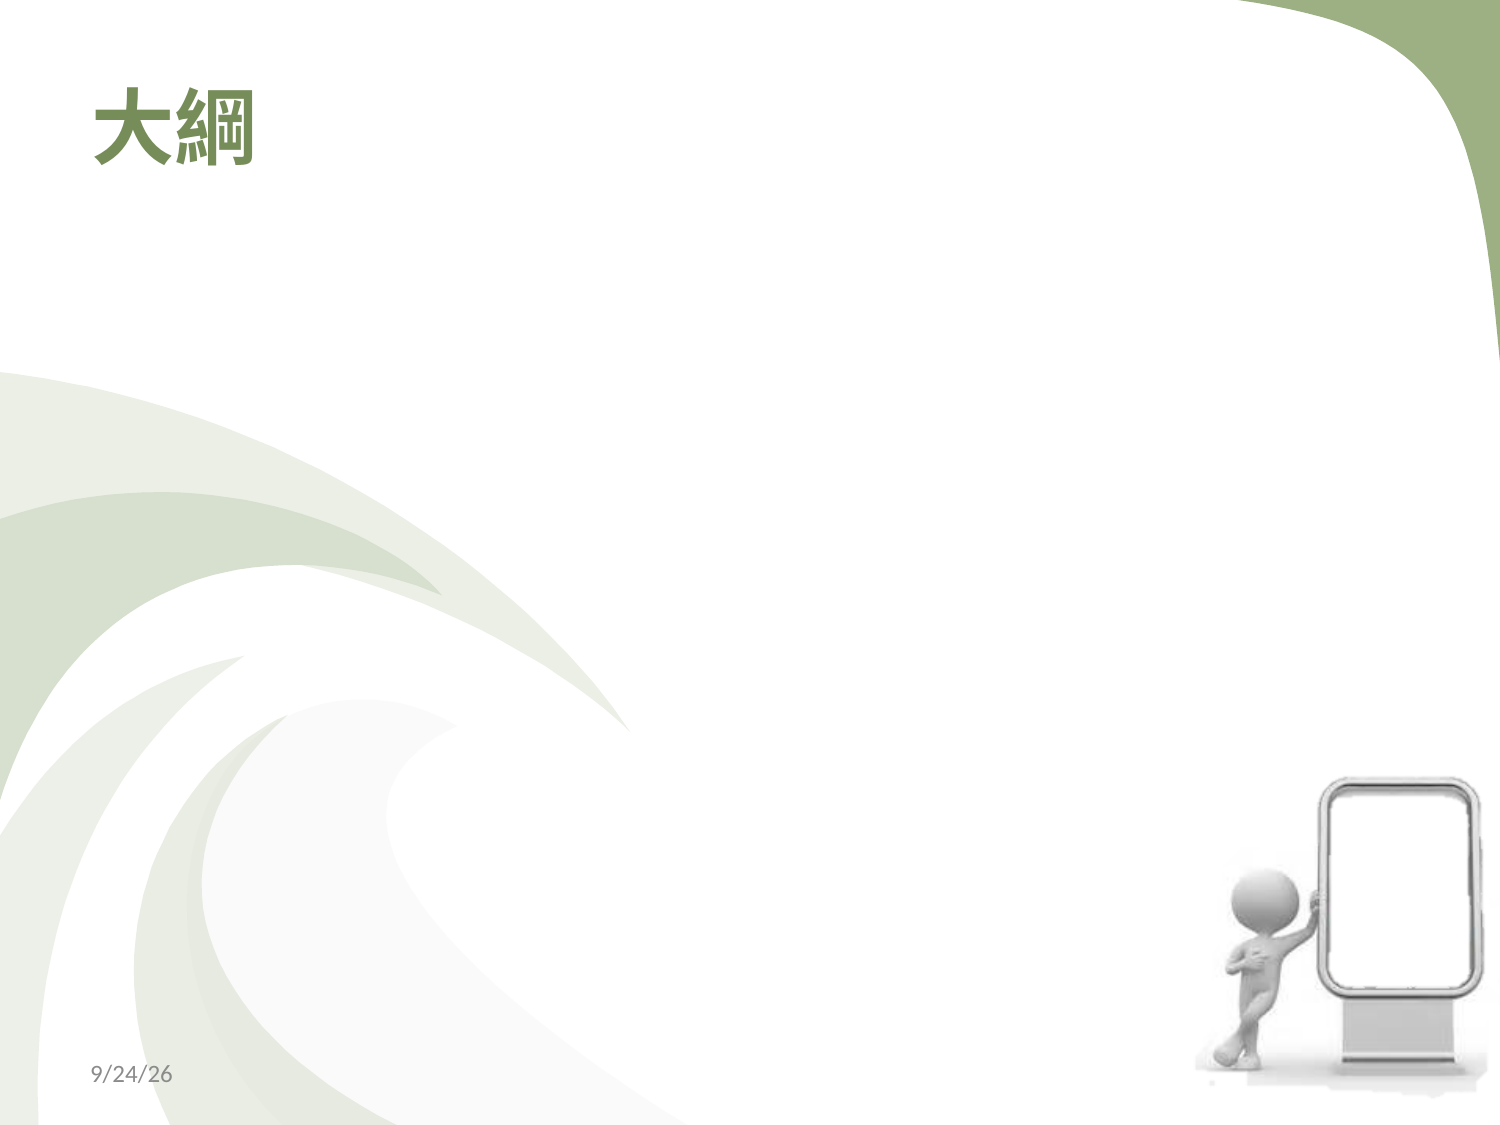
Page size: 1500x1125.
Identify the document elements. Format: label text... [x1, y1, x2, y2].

picture [1127, 727, 1500, 1125]
title 大綱 [76, 31, 1427, 219]
slide_number 11/8/18 [75, 1042, 425, 1103]
